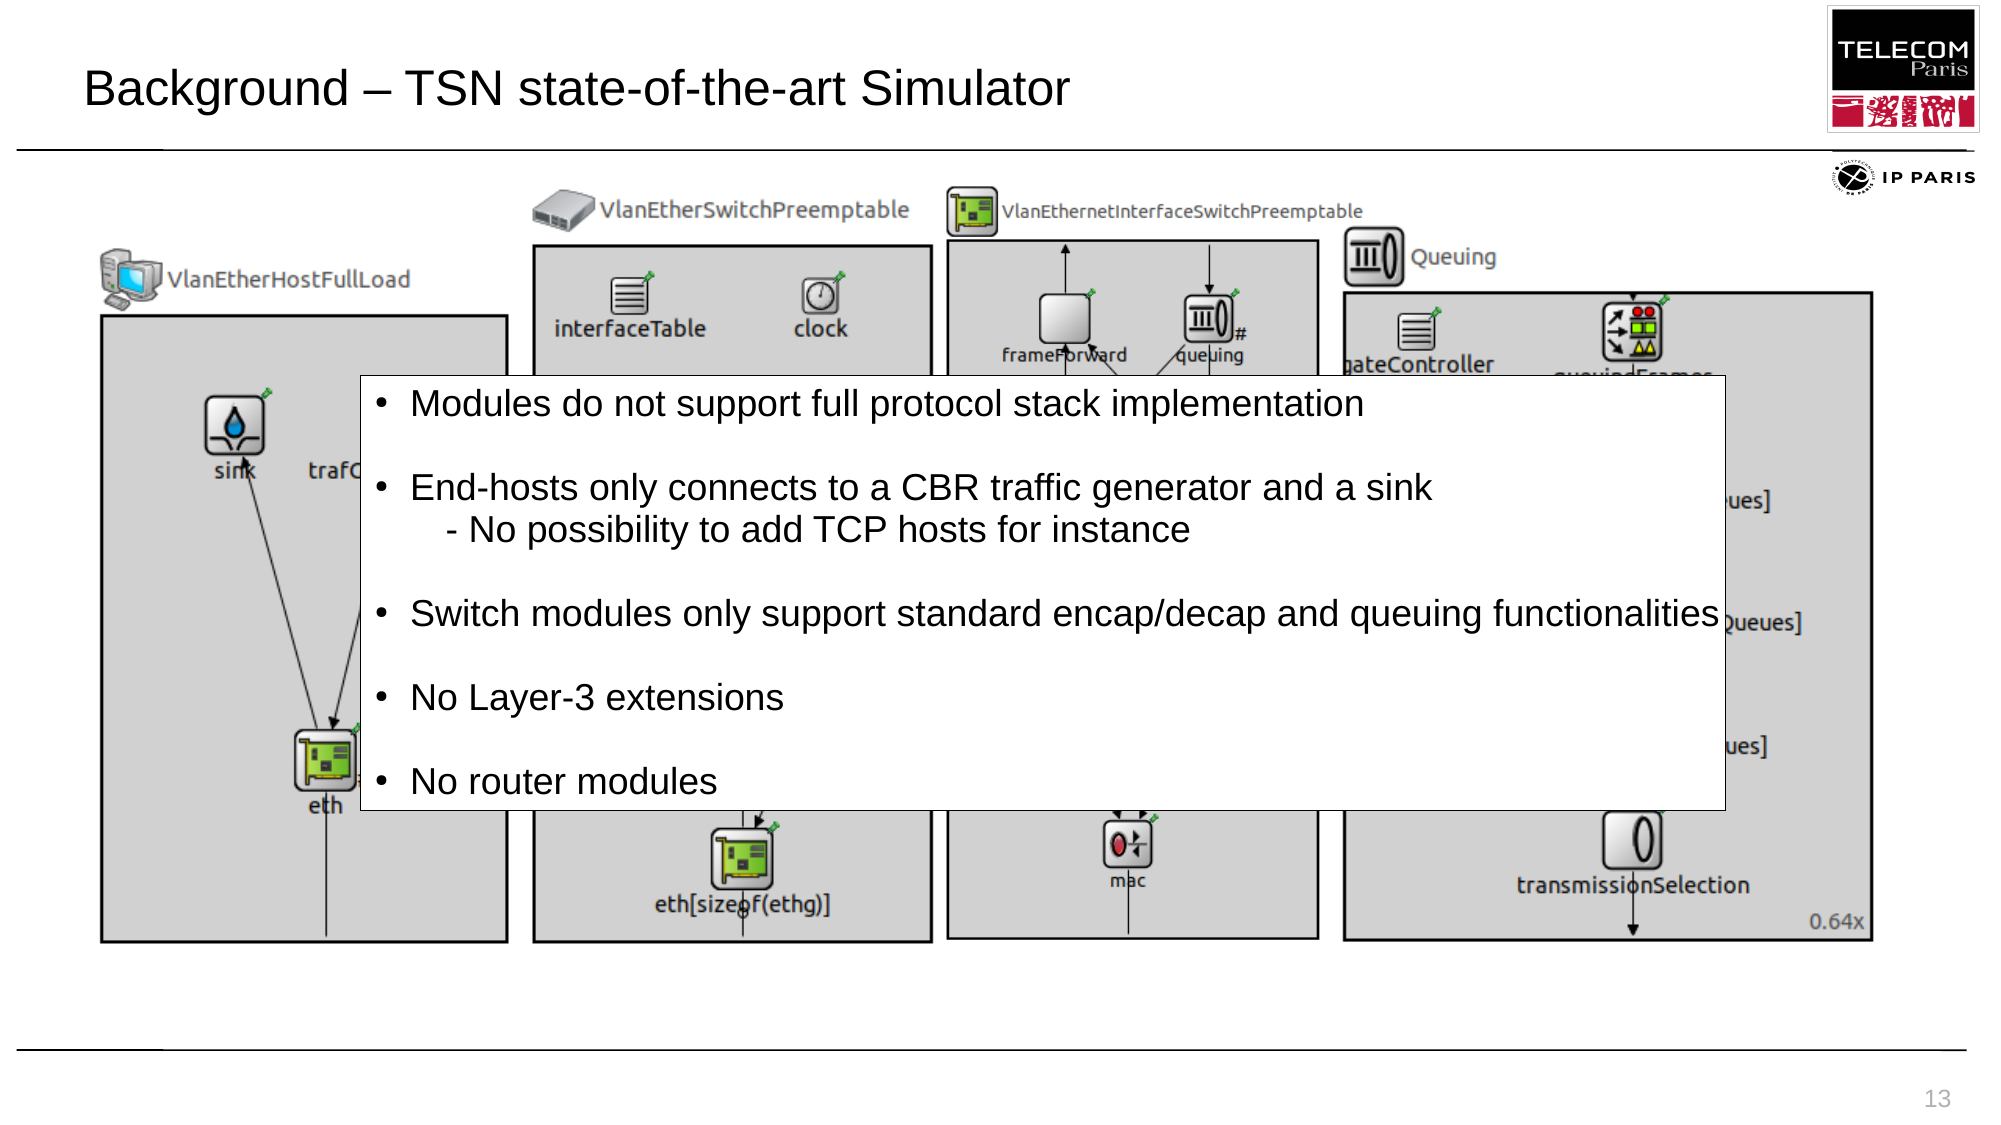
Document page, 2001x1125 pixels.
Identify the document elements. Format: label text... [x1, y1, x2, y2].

title Background – TSN state-of-the-art Simulator [83, 13, 1933, 153]
slide_number <number> [1485, 1067, 1967, 1125]
picture [91, 179, 1886, 976]
text_box Modules do not support full protocol stack implementation End-hosts only connects to a CBR traffic generator and a sink - No possibility to add TCP hosts for instance Switch modules only support standard encap/decap and queuing functionalities No Layer-3 extensions No router modules [360, 375, 1726, 811]
picture [1810, 0, 2000, 207]
